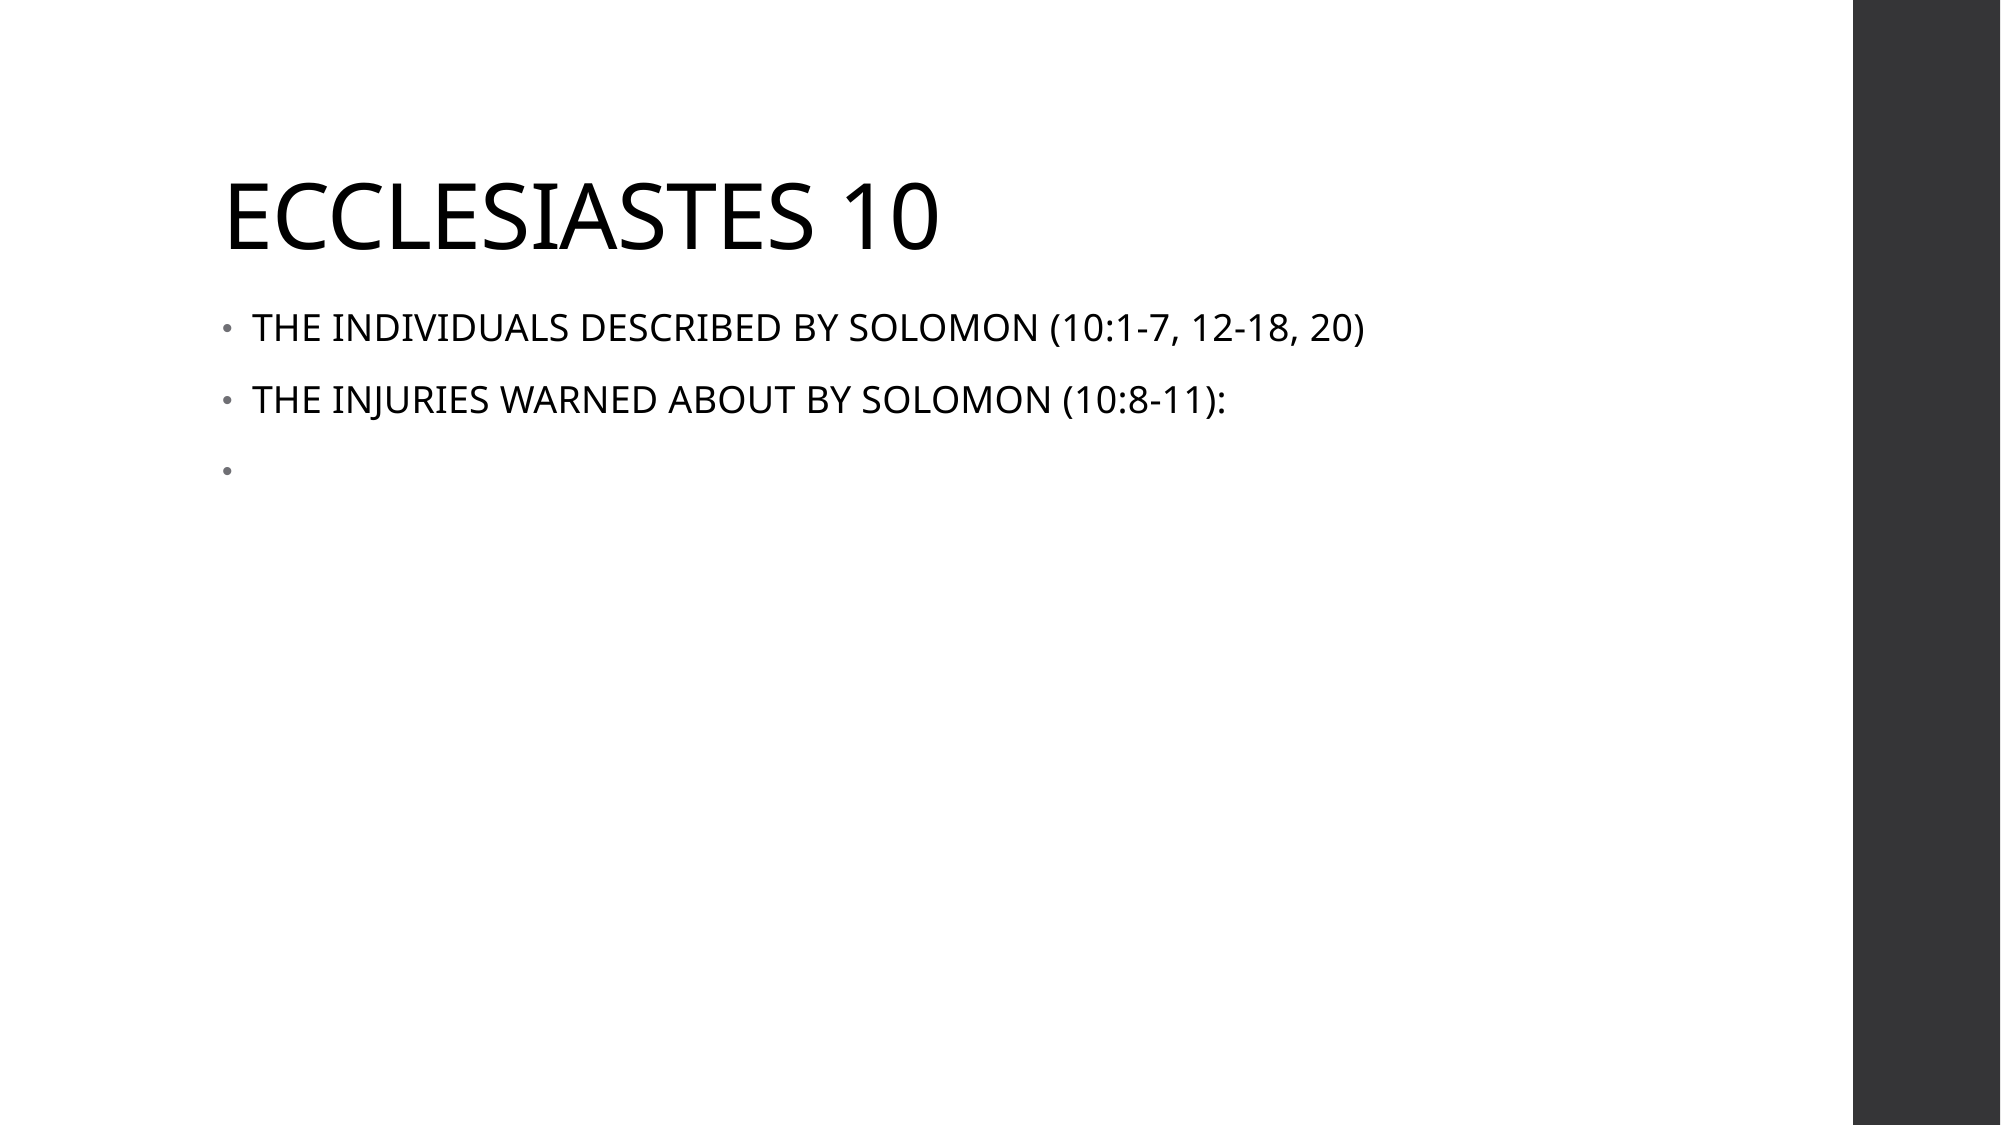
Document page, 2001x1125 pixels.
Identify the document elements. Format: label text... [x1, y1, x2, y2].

list THE INDIVIDUALS DESCRIBED BY SOLOMON (10:1-7, 12-18, 20) THE INJURIES WARNED ABOUT BY SOLOMON (10:8-11): [206, 299, 1617, 1014]
title ECCLESIASTES 10 [206, 60, 1797, 278]
